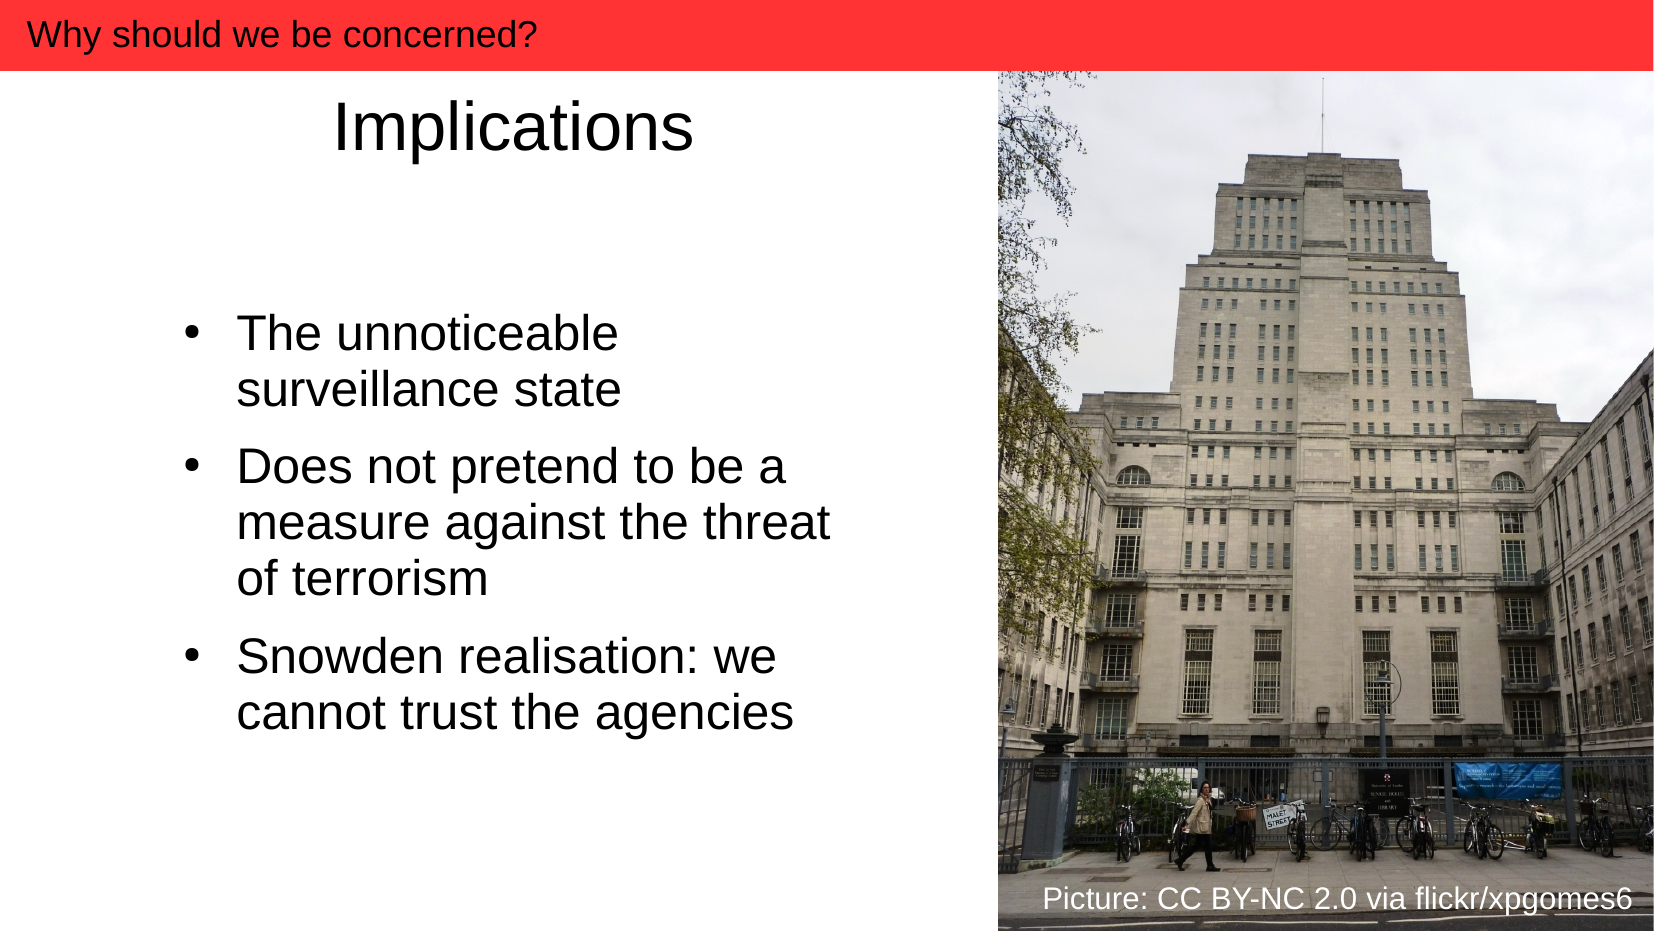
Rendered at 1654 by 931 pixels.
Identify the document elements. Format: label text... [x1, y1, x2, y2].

text_box Picture: CC BY-NC 2.0 via flickr/xpgomes6 [1027, 874, 1654, 931]
title Implications [82, 71, 945, 205]
picture [998, 71, 1654, 931]
text_box Why should we be concerned? [11, 5, 886, 63]
text_box [0, 0, 1654, 71]
list The unnoticeable surveillance state Does not pretend to be a measure against the threat of terrorism Snowden realisation: we cannot trust the agencies [165, 305, 886, 916]
